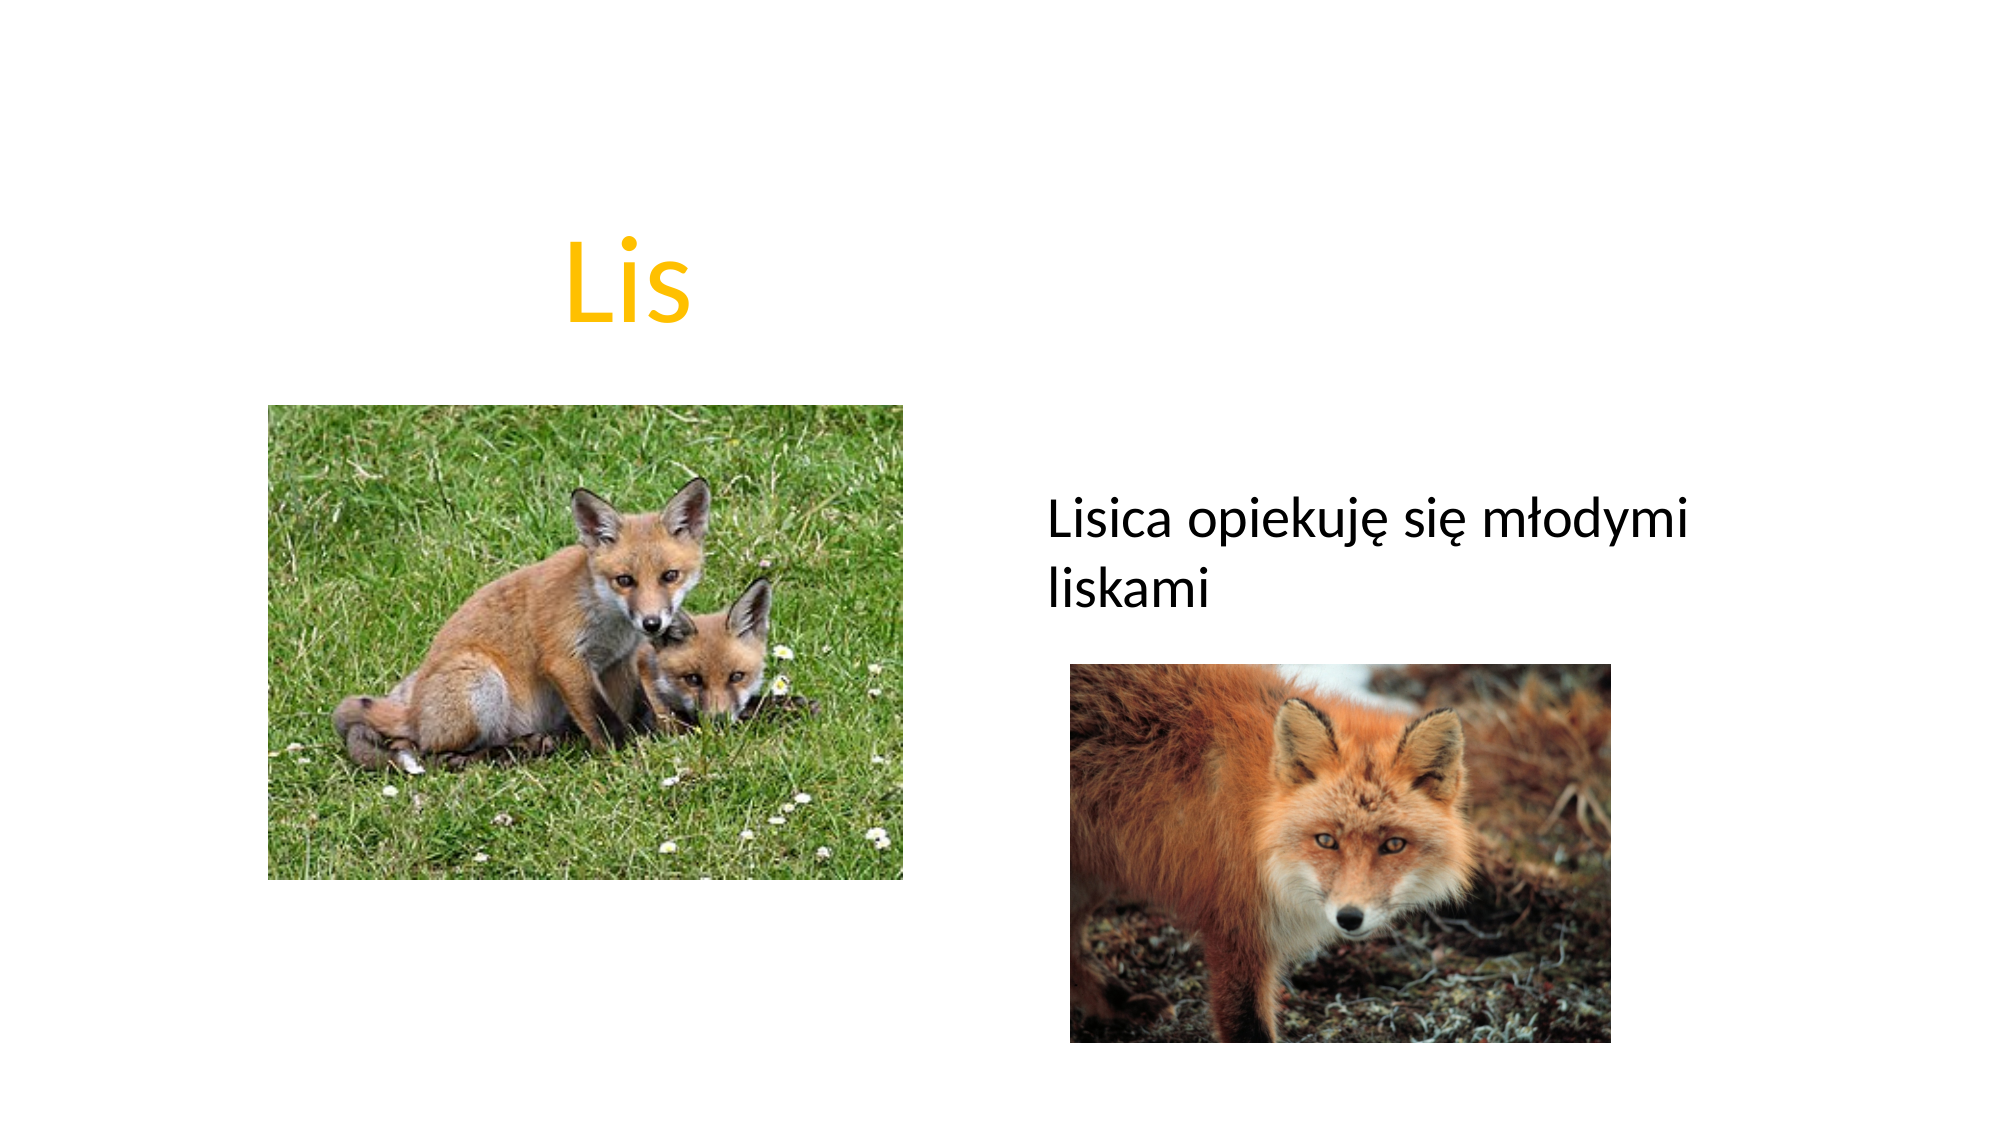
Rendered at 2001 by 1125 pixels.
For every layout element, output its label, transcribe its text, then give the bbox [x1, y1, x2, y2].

picture [1070, 664, 1611, 1043]
picture [268, 405, 903, 880]
text_box Lis [547, 189, 741, 357]
text_box Lisica opiekuję się młodymi liskami [1032, 471, 1732, 628]
